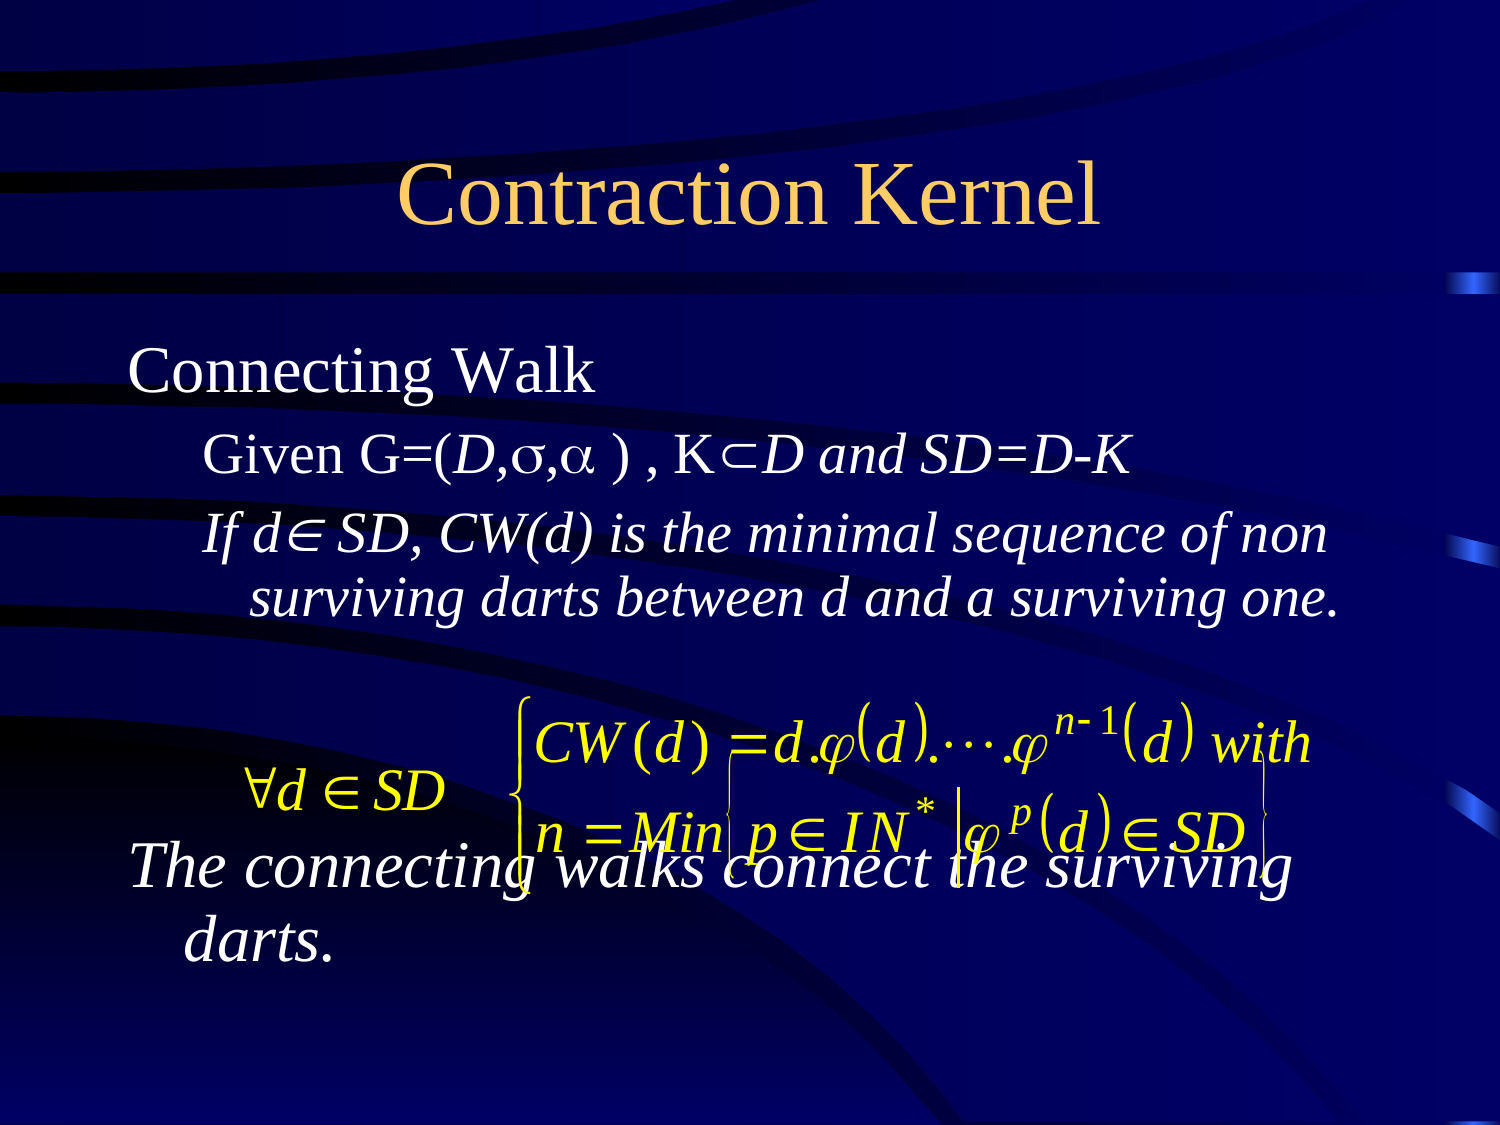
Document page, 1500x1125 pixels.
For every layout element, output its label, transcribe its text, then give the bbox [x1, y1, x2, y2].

chart [225, 683, 1388, 907]
title Contraction Kernel [112, 99, 1388, 288]
list Connecting Walk Given G=(D,, ) , KD and SD=D-K If d SD, CW(d) is the minimal sequence of non surviving darts between d and a surviving one. The connecting walks connect the surviving darts. [112, 324, 1388, 1100]
